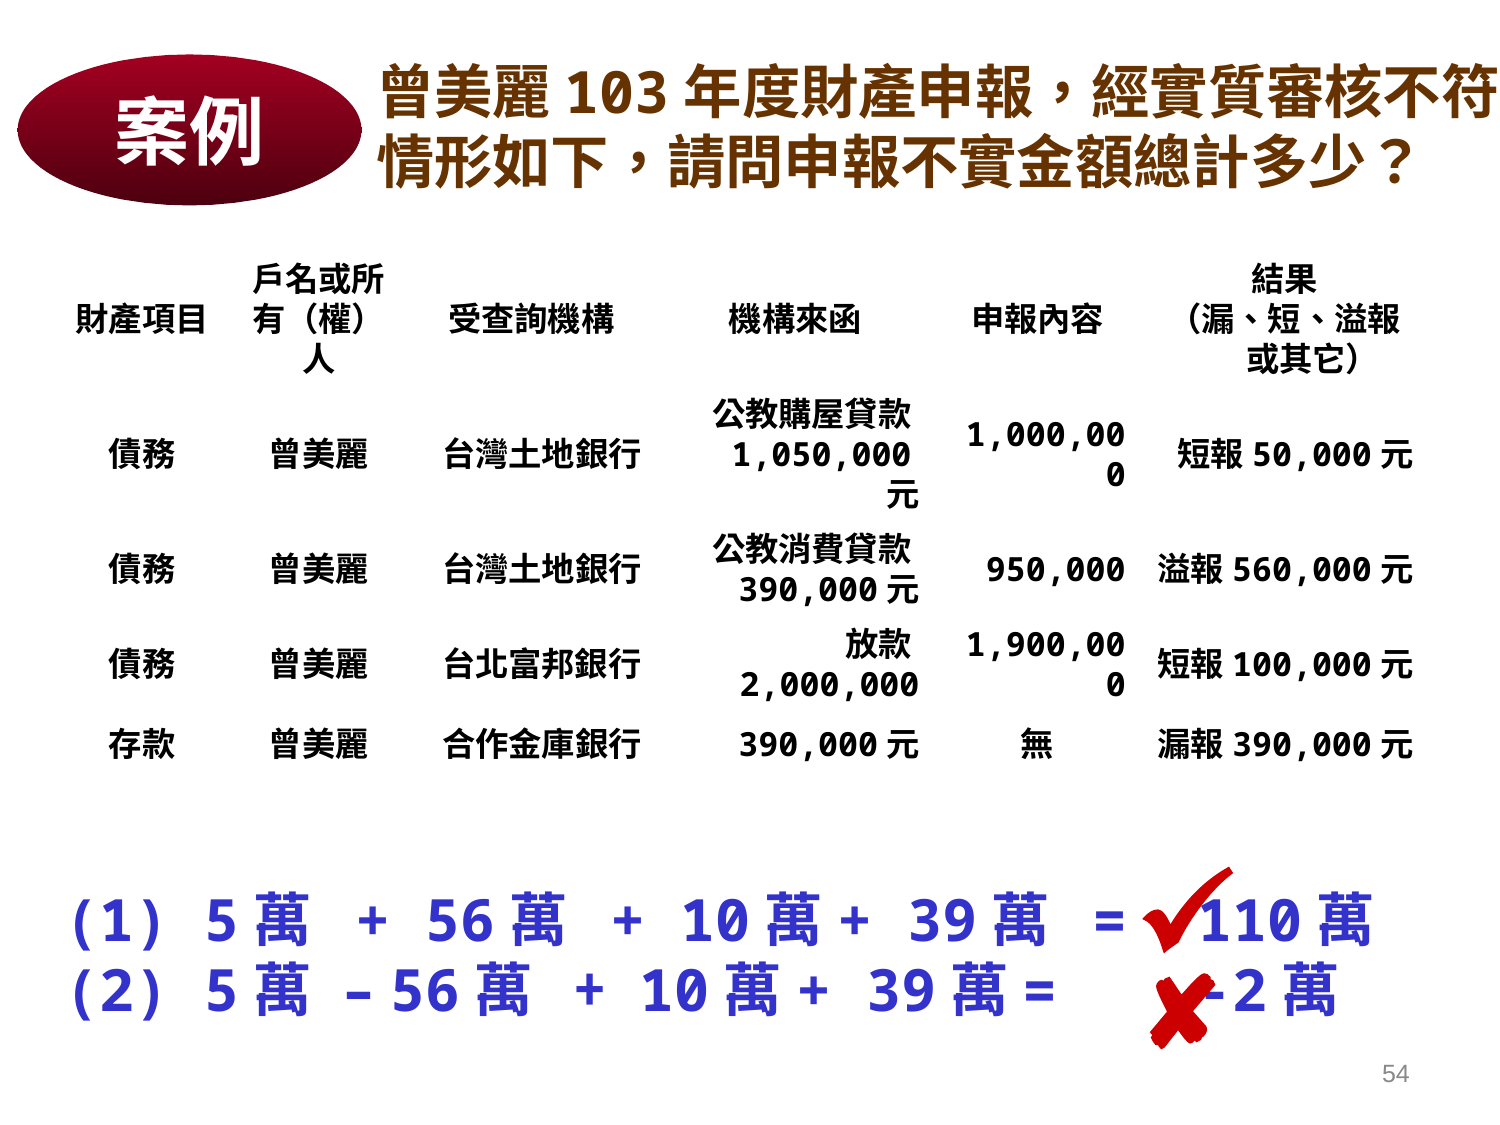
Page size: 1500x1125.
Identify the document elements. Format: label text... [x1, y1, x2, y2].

text_box (1) 5萬 + 56萬 + 10萬+ 39萬 = 110萬 (2) 5萬 –56萬 + 10萬+ 39萬= -2萬 [49, 875, 1126, 1031]
table_cell 債務 [53, 386, 231, 521]
table_cell 短報50,000元 [1141, 386, 1428, 521]
text_box <編號> [1074, 1042, 1426, 1103]
table_cell 950,000 [934, 521, 1141, 616]
table_header 財產項目 [53, 251, 231, 386]
text_box  [1121, 833, 1238, 999]
table_cell 公教消費貸款390,000元 [656, 521, 934, 616]
table_cell 曾美麗 [231, 710, 406, 775]
table_cell 曾美麗 [231, 386, 406, 521]
table_cell 漏報390,000元 [1141, 710, 1428, 775]
table_cell 存款 [53, 710, 231, 775]
text_box 曾美麗103年度財產申報，經實質審核不符 情形如下，請問申報不實金額總計多少？ [361, 47, 1500, 203]
table_cell 曾美麗 [231, 521, 406, 616]
text_box 案例 [17, 54, 361, 206]
table_cell 台北富邦銀行 [406, 616, 656, 710]
table_cell 390,000元 [656, 710, 934, 775]
table_cell 曾美麗 [231, 616, 406, 710]
text_box  [1126, 922, 1299, 1088]
table_cell 公教購屋貸款1,050,000元 [656, 386, 934, 521]
table_cell 台灣土地銀行 [406, 386, 656, 521]
table_cell 1,000,000 [934, 386, 1141, 521]
table_cell 溢報560,000元 [1141, 521, 1428, 616]
table_header 結果 （漏、短、溢報或其它） [1141, 251, 1428, 386]
table_cell 放款2,000,000 [656, 616, 934, 710]
table_cell 合作金庫銀行 [406, 710, 656, 775]
table_cell 債務 [53, 521, 231, 616]
table_cell 短報100,000元 [1141, 616, 1428, 710]
table_header 申報內容 [934, 251, 1141, 386]
table_header 機構來函 [656, 251, 934, 386]
table_header 受查詢機構 [406, 251, 656, 386]
text_box (1) 5萬 + 56萬 + 10萬+ 39萬 = 110萬 (2) 5萬 –56萬 + 10萬+ 39萬= -2萬 [1238, 875, 1500, 1031]
table_header 戶名或所有（權）人 [231, 251, 406, 386]
table_cell 1,900,000 [934, 616, 1141, 710]
table_cell 台灣土地銀行 [406, 521, 656, 616]
table_cell 債務 [53, 616, 231, 710]
table_cell 無 [934, 710, 1141, 775]
